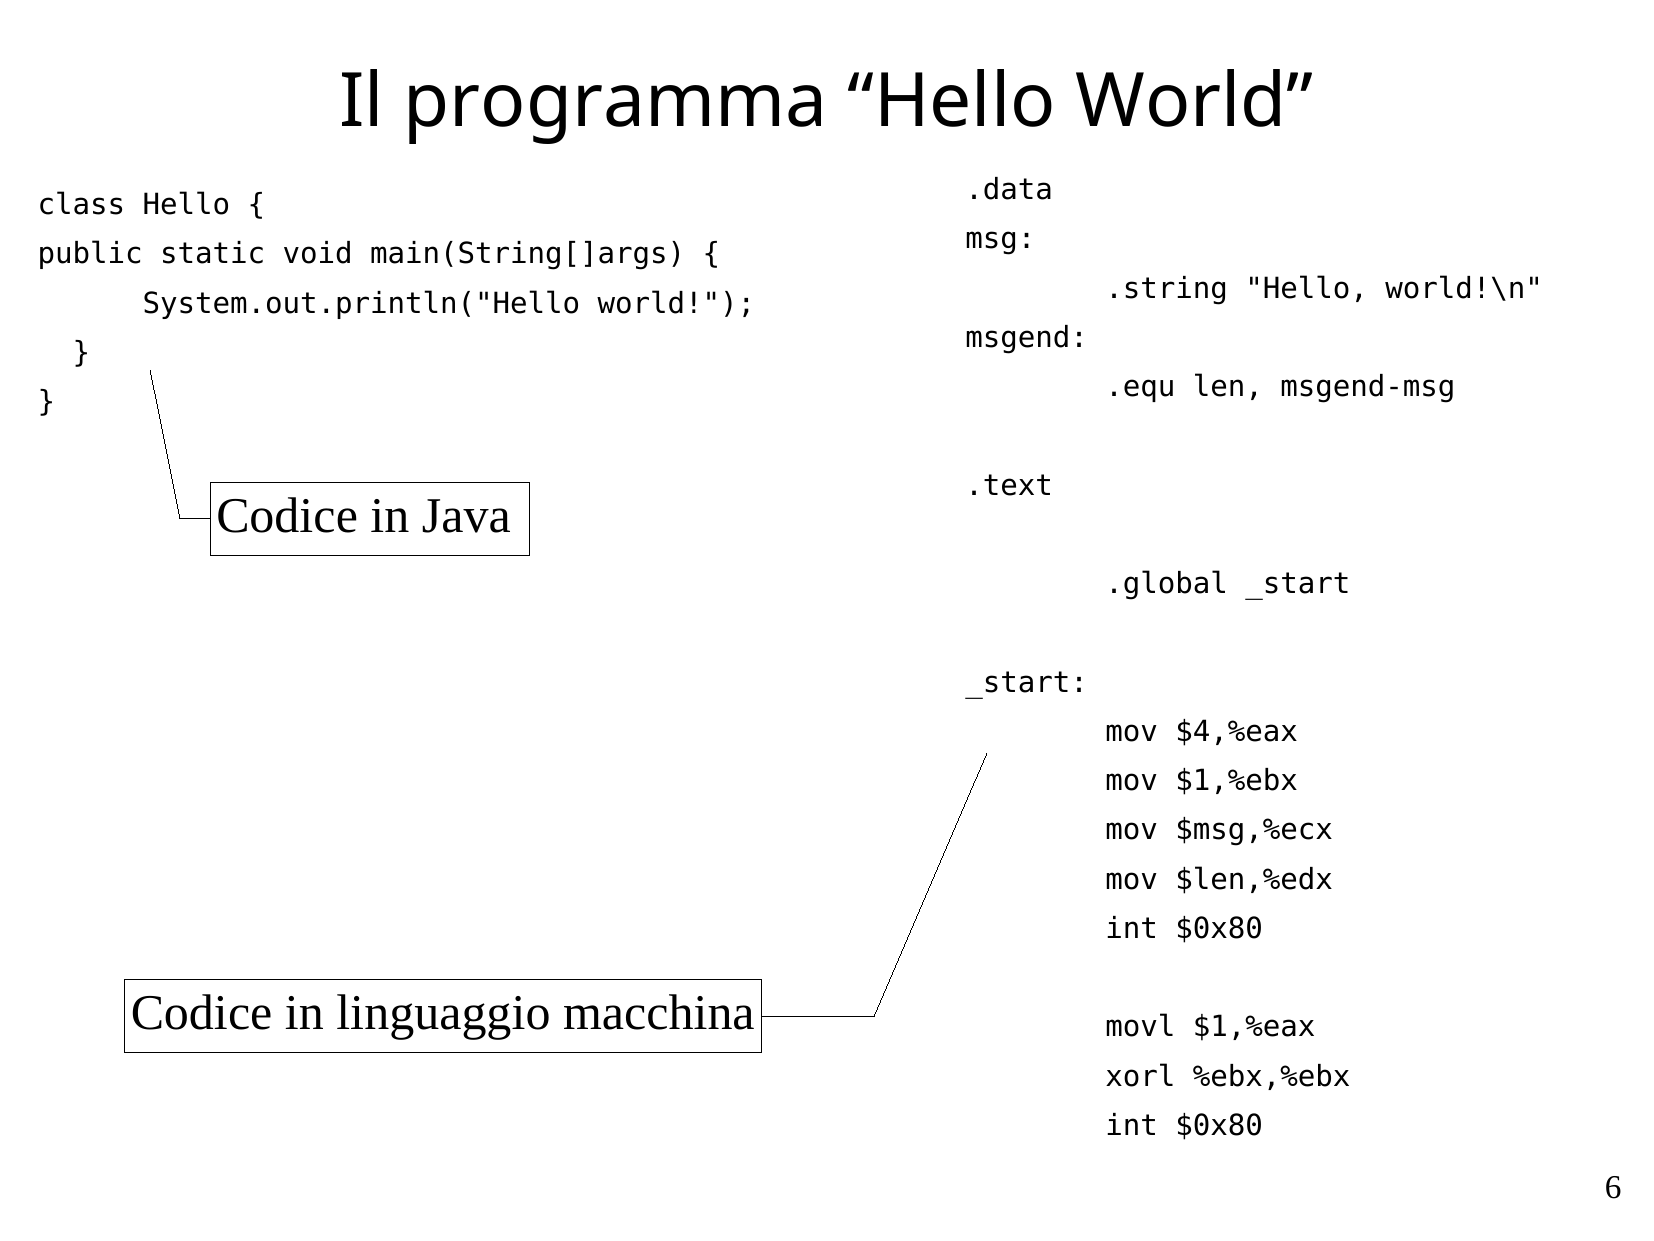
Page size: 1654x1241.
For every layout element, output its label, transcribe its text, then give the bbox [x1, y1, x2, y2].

list class Hello { public static void main(String[]args) { System.out.println("Hello world!"); } } [37, 187, 863, 1178]
text_box Codice in linguaggio macchina [124, 979, 762, 1053]
title Il programma “Hello World” [37, 30, 1617, 166]
text_box Codice in Java [210, 482, 530, 556]
list .data msg: .string "Hello, world!\n" msgend: .equ len, msgend-msg .text .global _start _start: mov $4,%eax mov $1,%ebx mov $msg,%ecx mov $len,%edx int $0x80 movl $1,%eax xorl %ebx,%ebx int $0x80 [876, 172, 1600, 1205]
